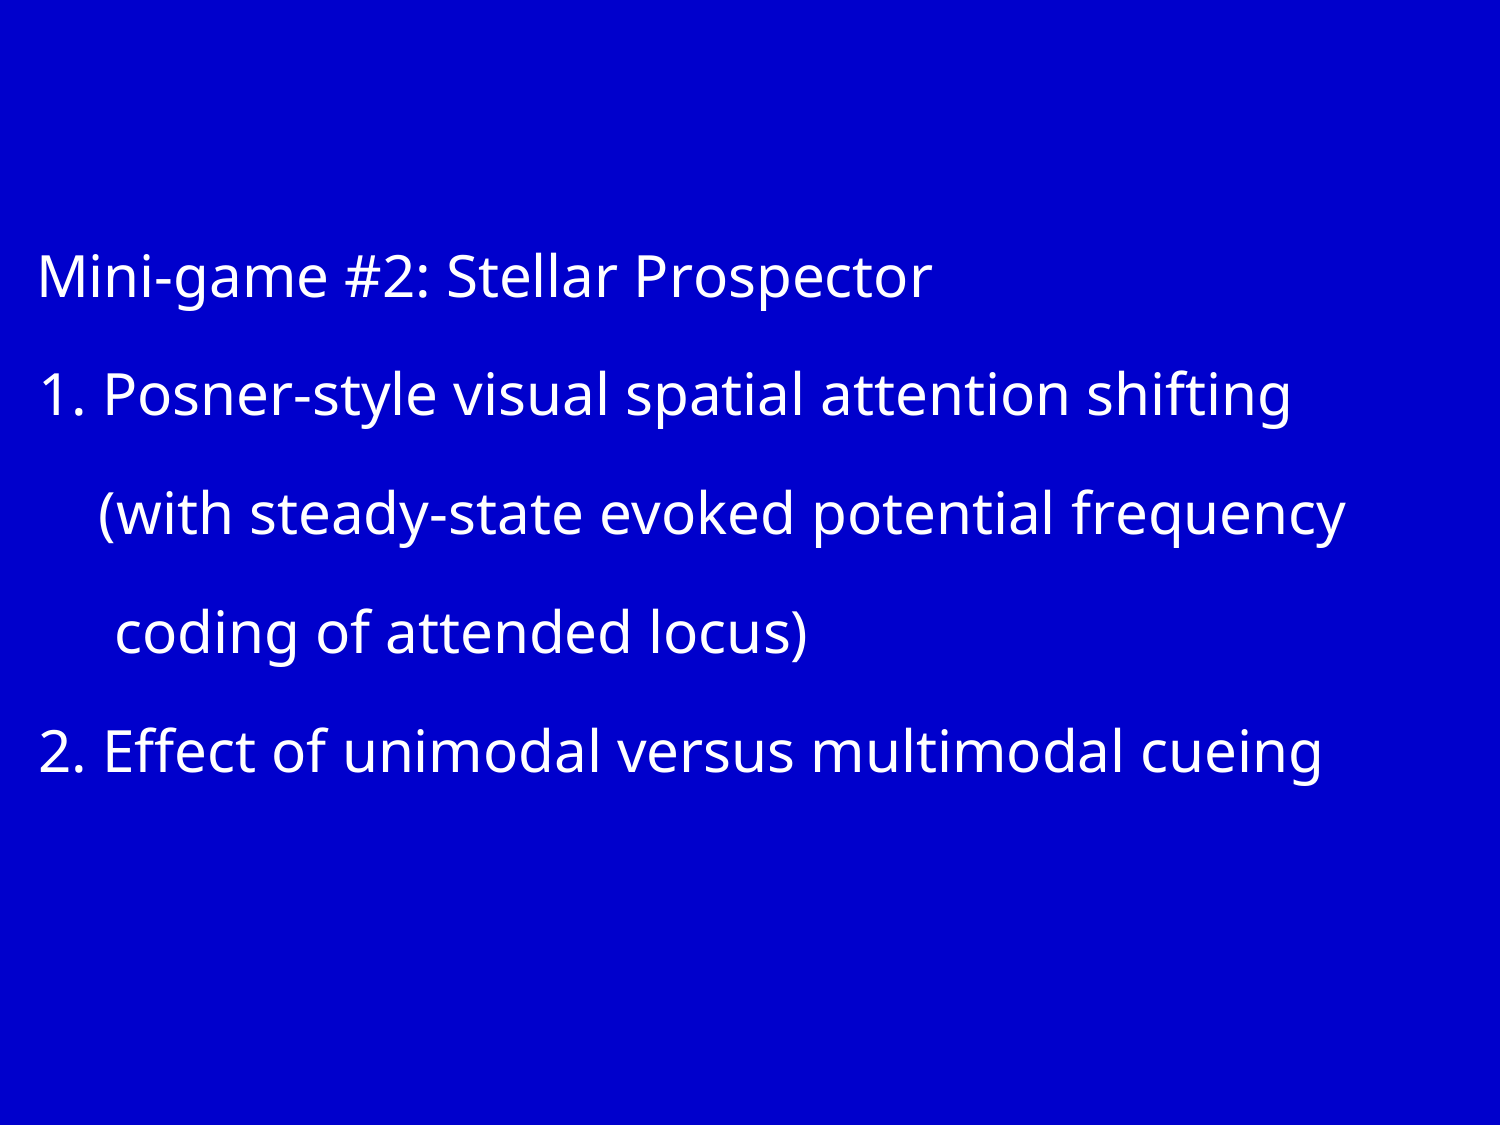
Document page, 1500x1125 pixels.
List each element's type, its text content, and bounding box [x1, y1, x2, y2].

title Mini-game #2: Stellar Prospector 1. Posner-style visual spatial attention shifting (with steady-state evoked potential frequency coding of attended locus) 2. Effect of unimodal versus multimodal cueing [21, 160, 1478, 824]
